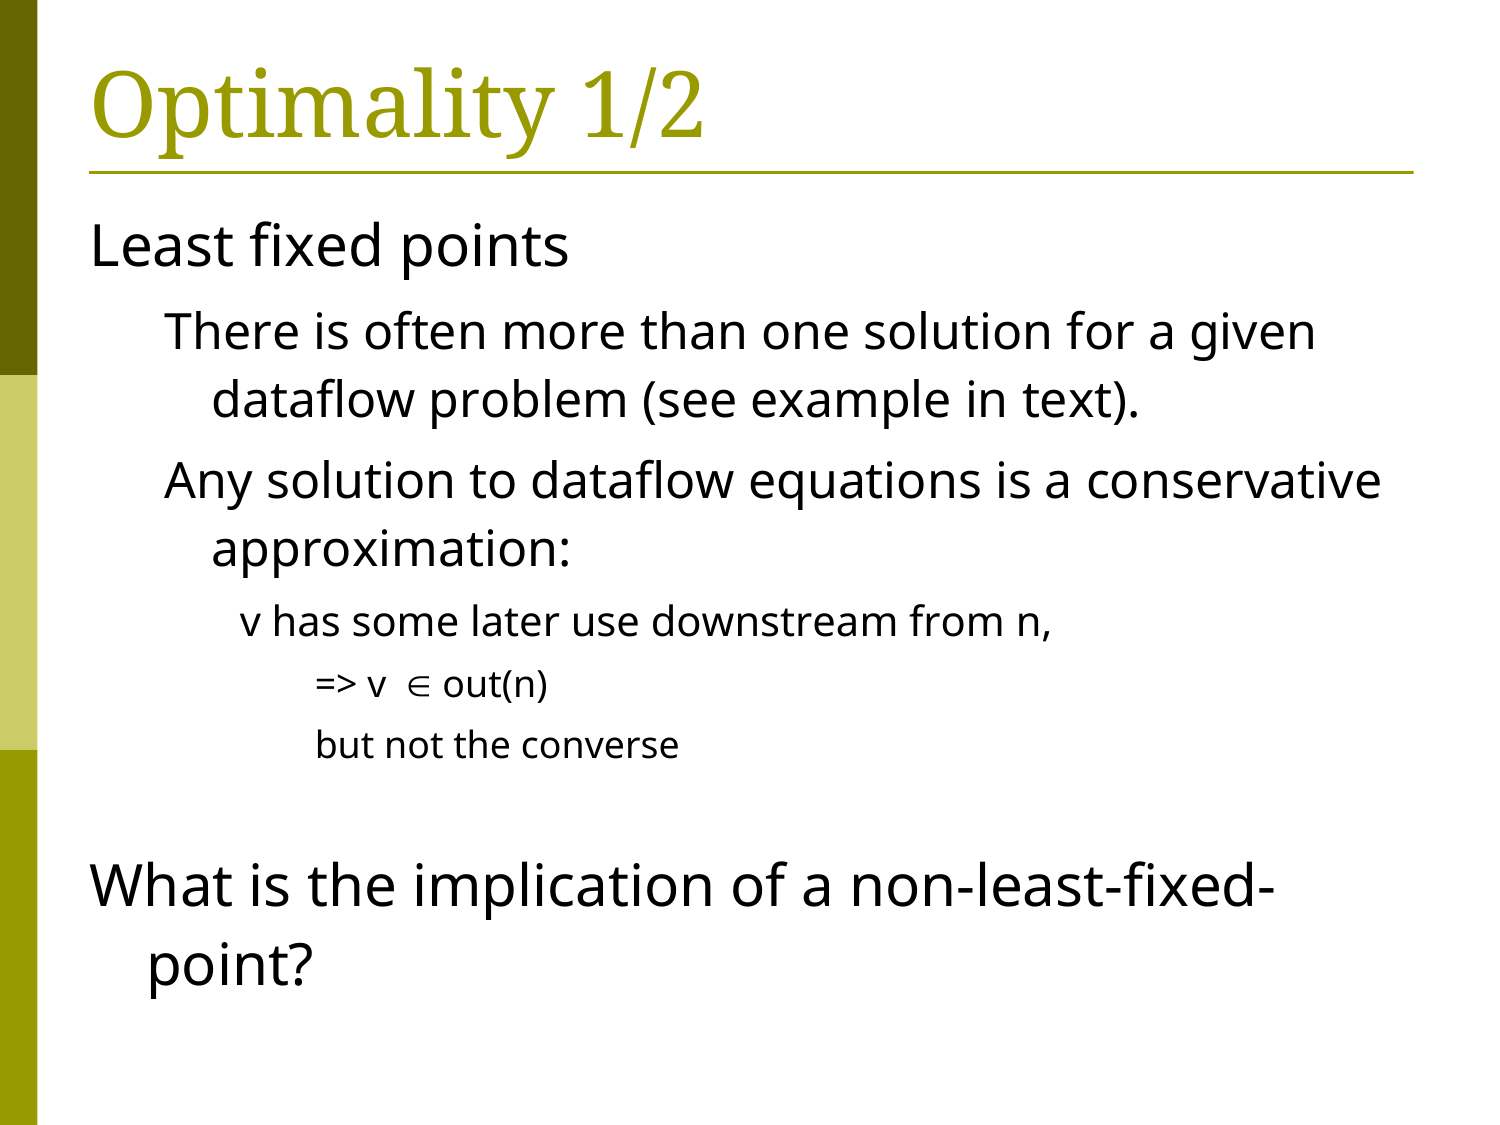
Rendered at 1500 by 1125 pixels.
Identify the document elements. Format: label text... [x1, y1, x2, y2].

title Optimality 1/2 [75, 45, 1426, 173]
list Least fixed points There is often more than one solution for a given dataflow problem (see example in text). Any solution to dataflow equations is a conservative approximation: v has some later use downstream from n, => v  out(n) but not the converse What is the implication of a non-least-fixed-point? [75, 196, 1426, 1006]
